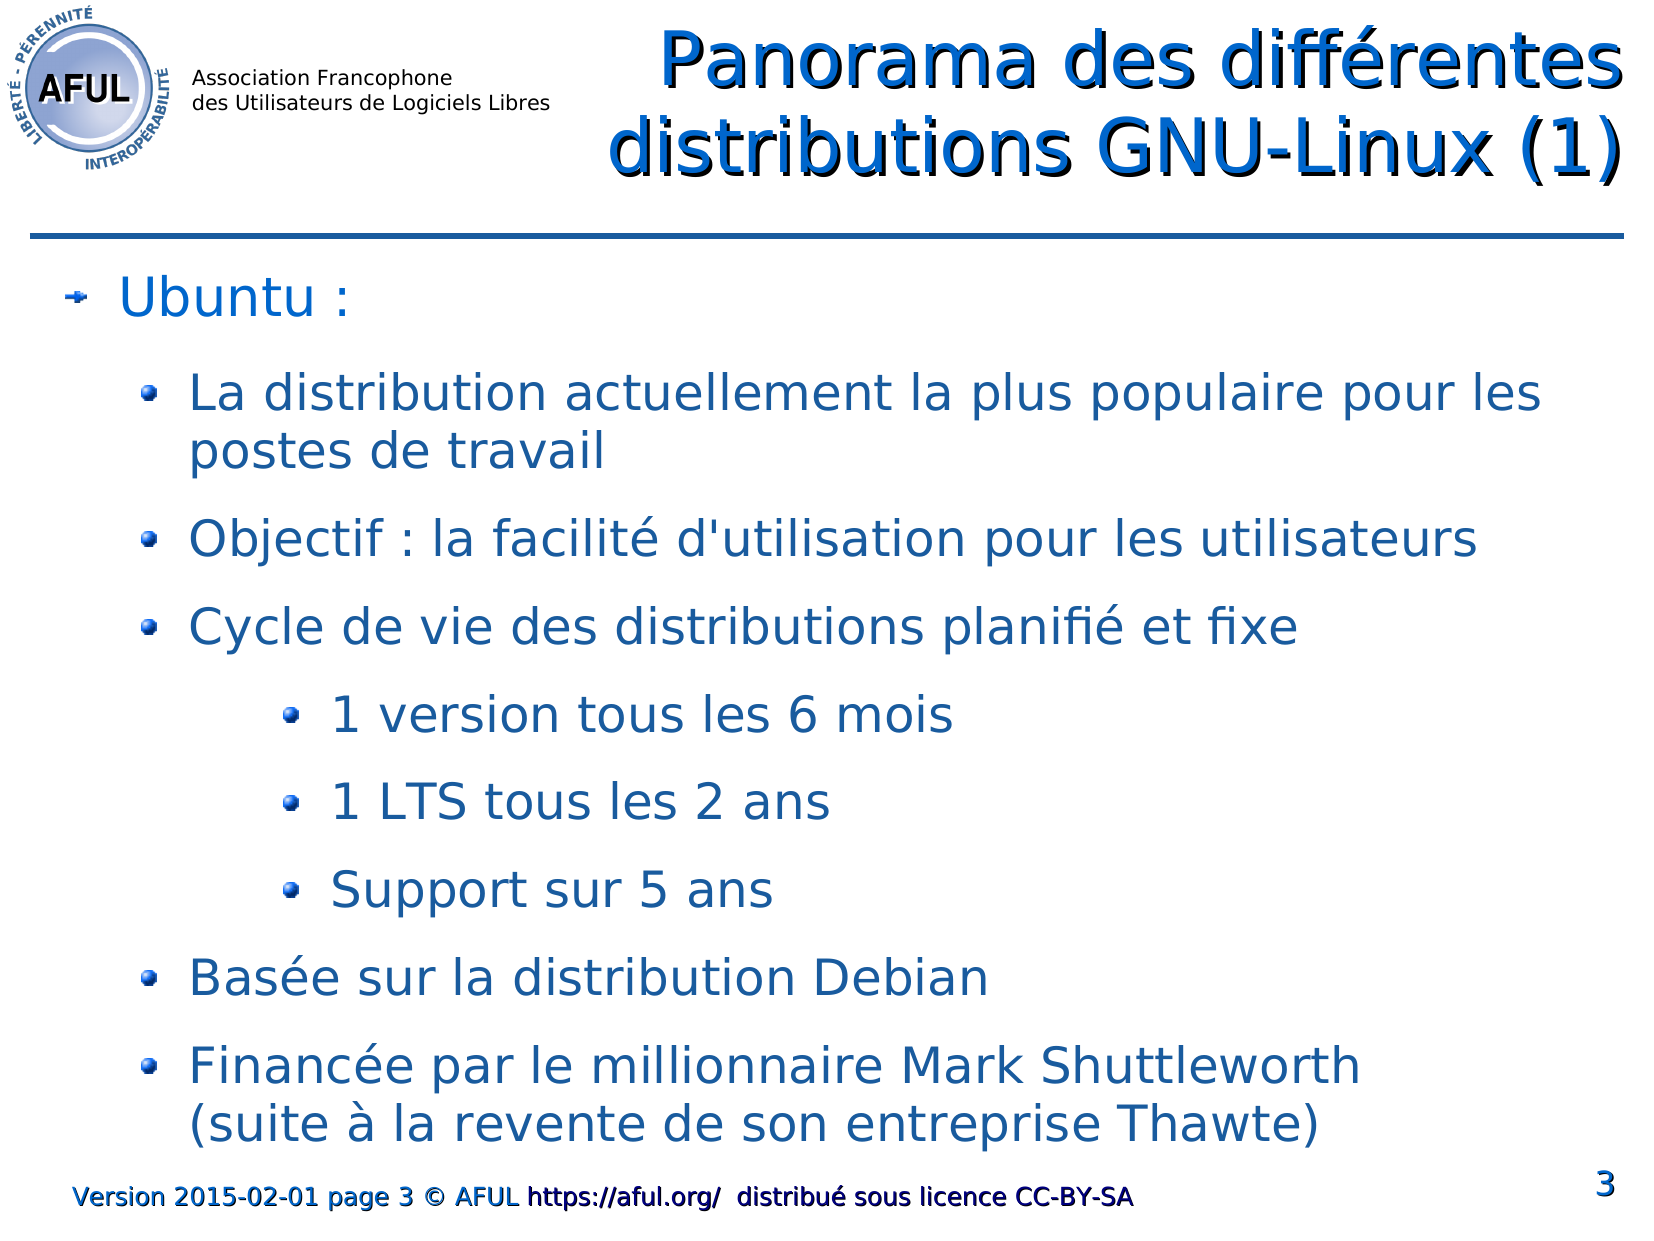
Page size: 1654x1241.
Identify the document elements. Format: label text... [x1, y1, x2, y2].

picture [0, 0, 178, 178]
list Ubuntu : La distribution actuellement la plus populaire pour les postes de travail Objectif : la facilité d'utilisation pour les utilisateurs Cycle de vie des distributions planifié et fixe 1 version tous les 6 mois 1 LTS tous les 2 ans Support sur 5 ans Basée sur la distribution Debian Financée par le millionnaire Mark Shuttleworth (suite à la revente de son entreprise Thawte) [47, 265, 1595, 1211]
title Panorama des différentes distributions GNU-Linux (1) [501, 7, 1625, 200]
